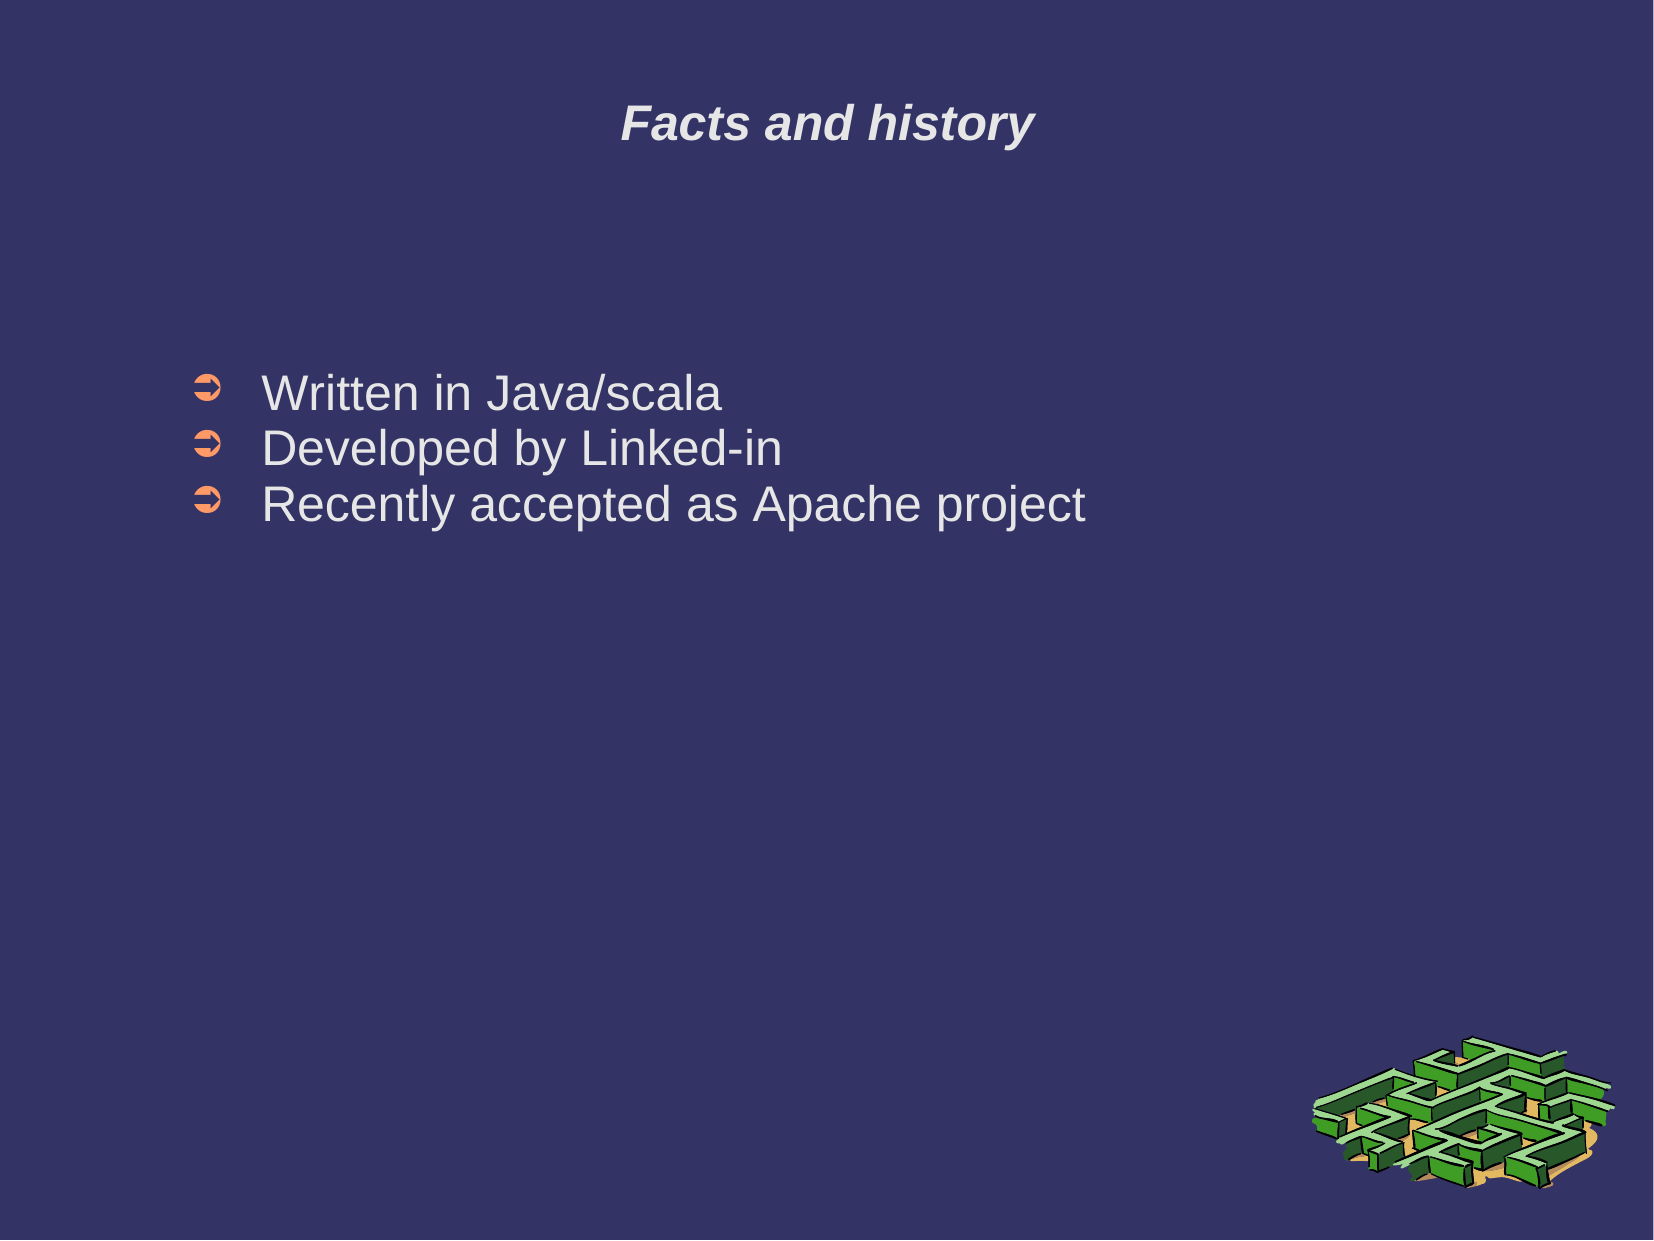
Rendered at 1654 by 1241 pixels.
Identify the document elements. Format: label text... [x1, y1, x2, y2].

list Written in Java/scala Developed by Linked-in Recently accepted as Apache project [178, 364, 1570, 1147]
title Facts and history [121, 19, 1534, 227]
